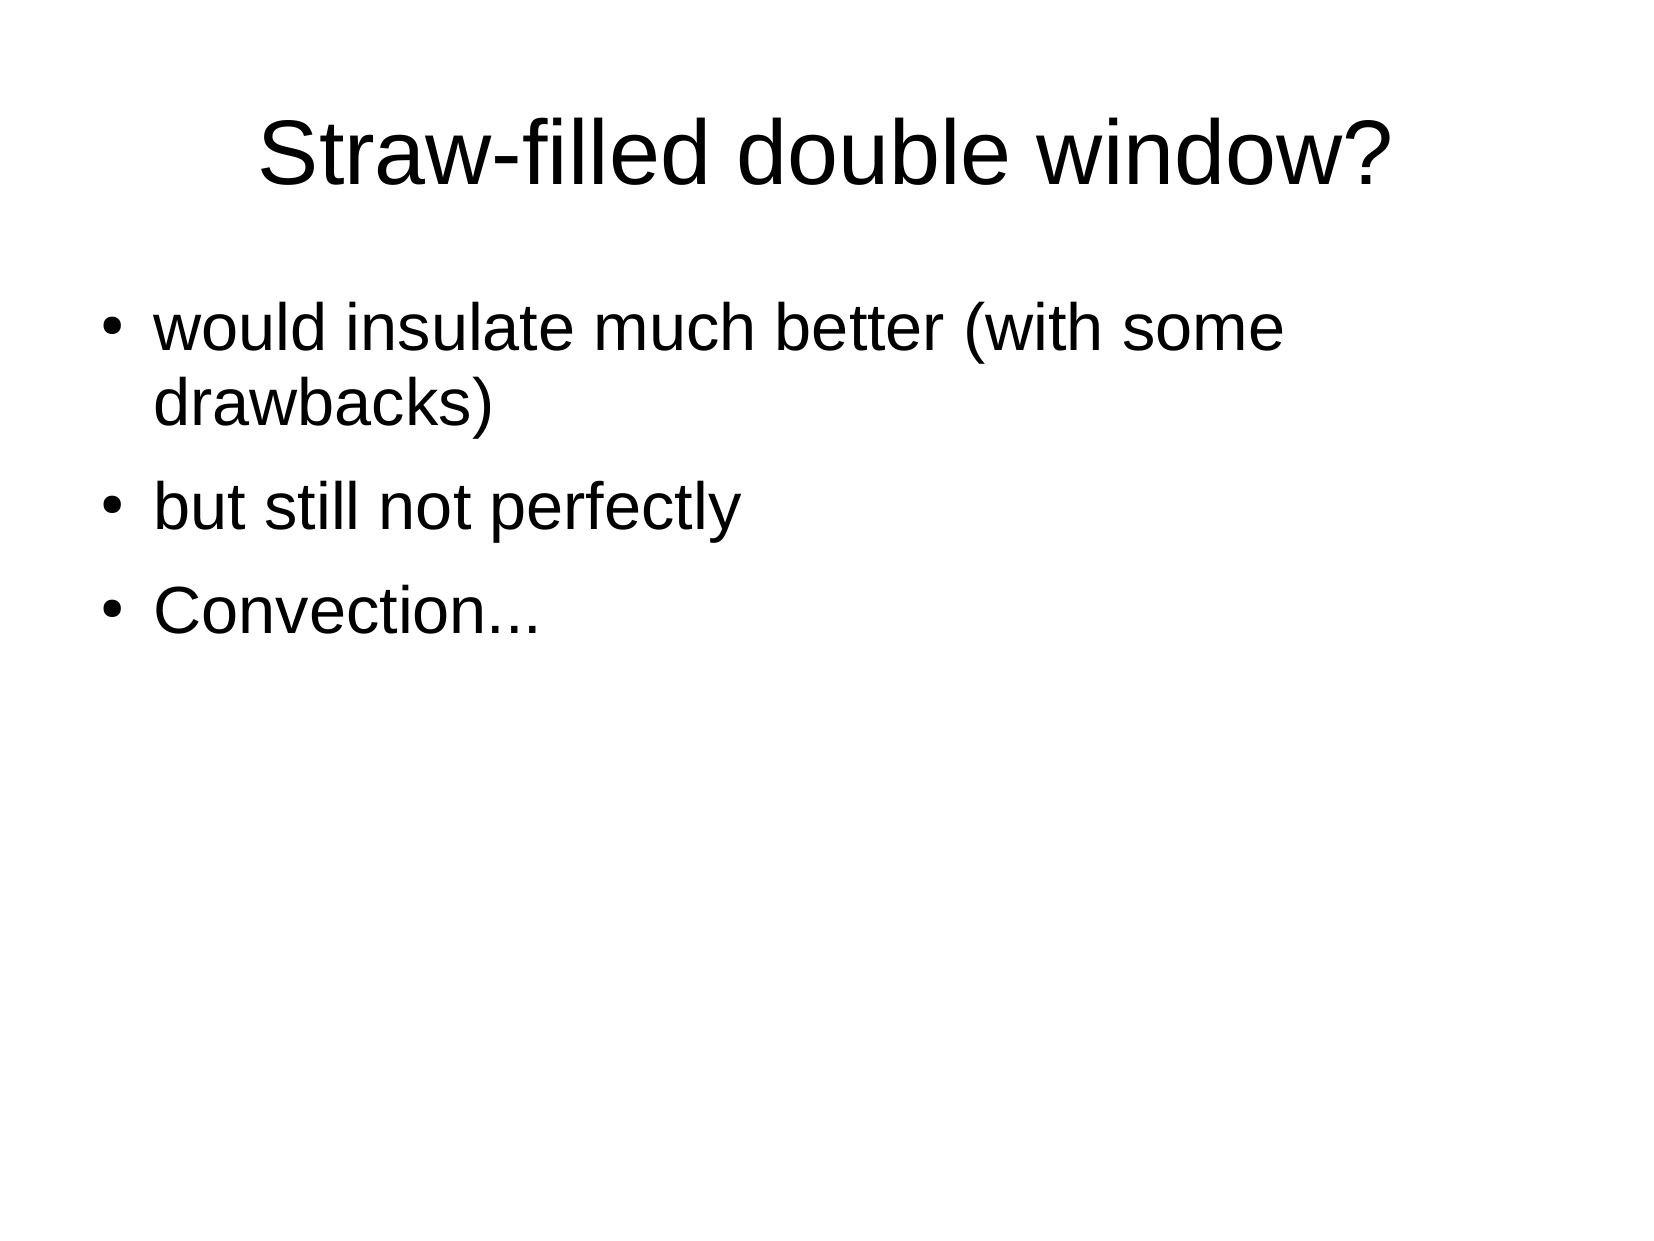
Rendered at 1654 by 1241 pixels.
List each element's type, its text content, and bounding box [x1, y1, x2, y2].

list would insulate much better (with some drawbacks) but still not perfectly Convection... [82, 290, 1571, 1109]
title Straw-filled double window? [82, 49, 1571, 257]
